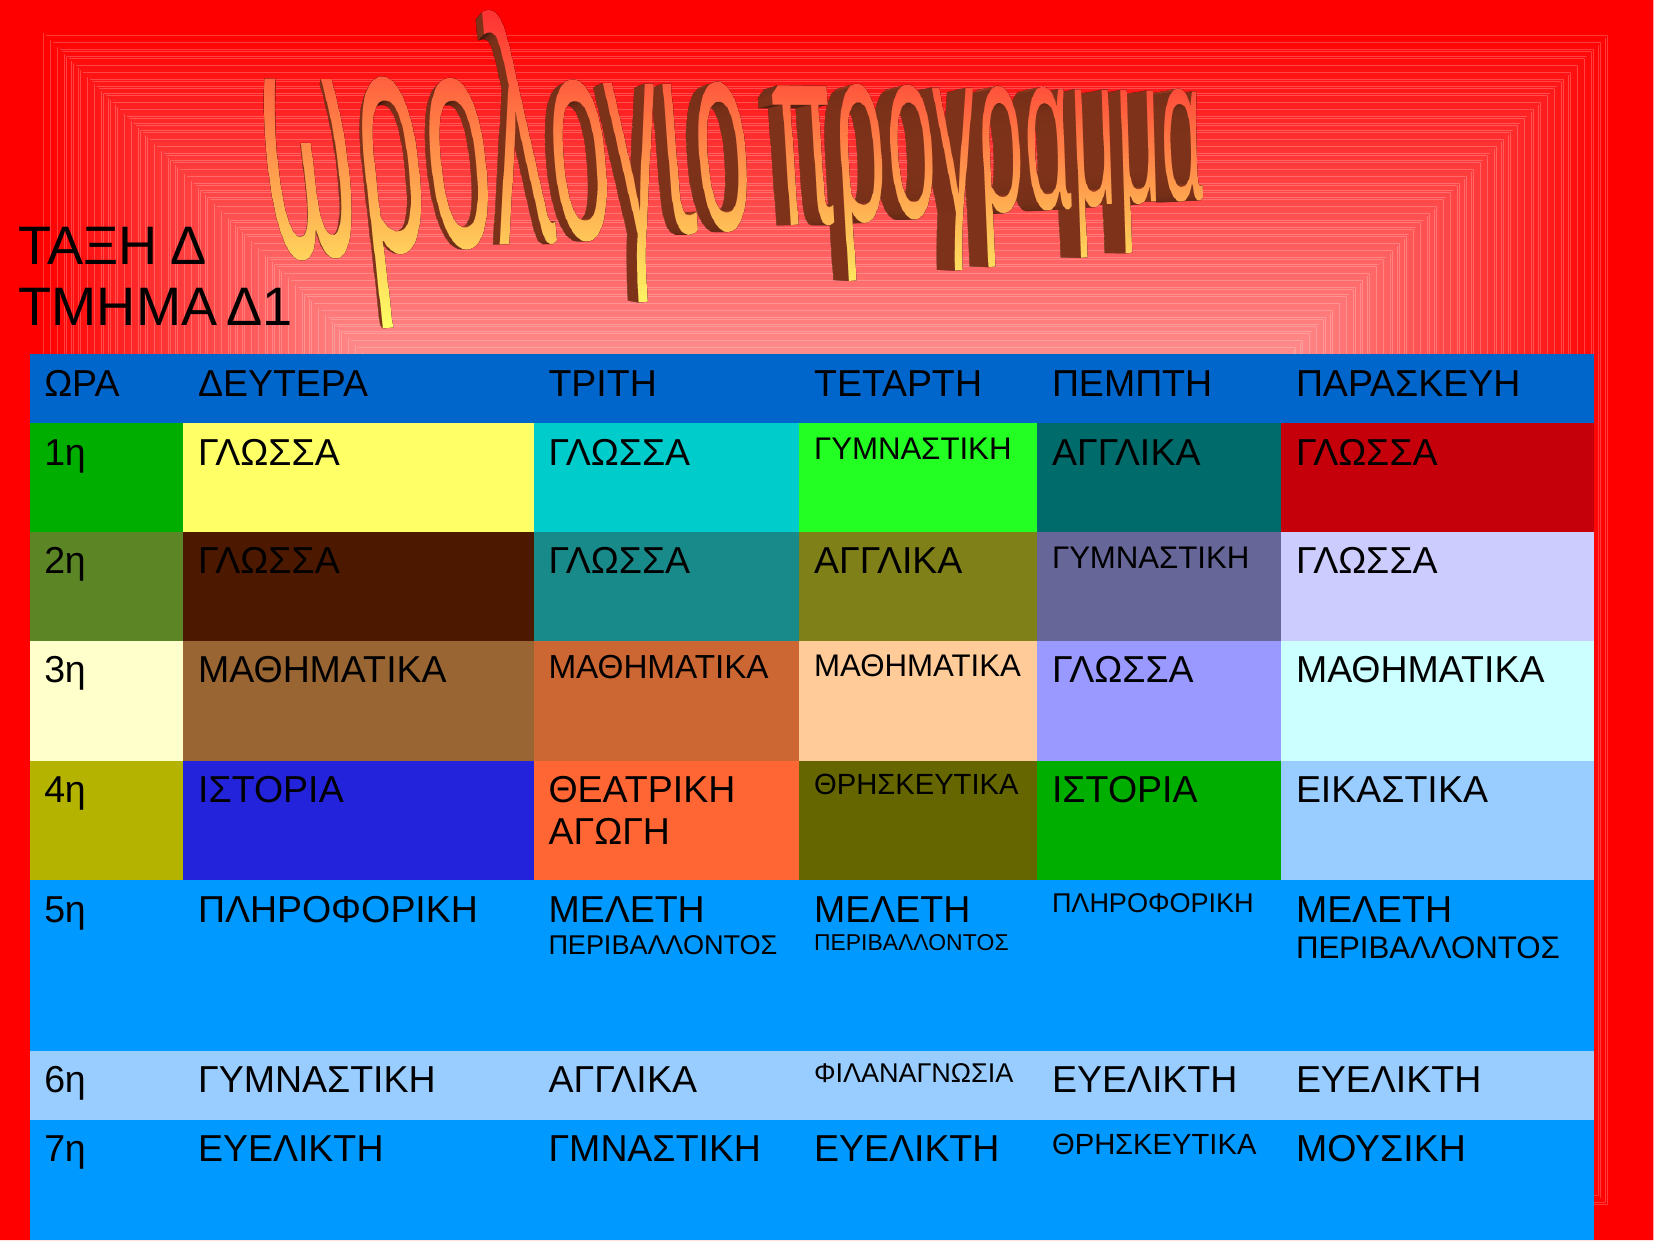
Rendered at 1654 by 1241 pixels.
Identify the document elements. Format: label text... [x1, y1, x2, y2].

table_cell ΓΛΩΣΣΑ [183, 423, 534, 532]
table_cell 6η [30, 1051, 183, 1120]
table_cell ΓΛΩΣΣΑ [534, 423, 799, 532]
table_cell ΓΥΜΝΑΣΤΙΚΗ [799, 423, 1037, 532]
table_header ΤΕΤΑΡΤΗ [799, 354, 1037, 423]
table_cell ΜΕΛΕΤΗ ΠΕΡΙΒΑΛΛΟΝΤΟΣ [1281, 880, 1594, 1051]
table_header ΔΕΥΤΕΡΑ [183, 354, 534, 423]
table_cell ΓΛΩΣΣΑ [534, 532, 799, 641]
table_cell ΙΣΤΟΡΙΑ [1037, 761, 1281, 880]
table_cell 2η [30, 532, 183, 641]
table_cell ΕΥΕΛΙΚΤΗ [799, 1120, 1037, 1240]
table_cell ΜΟΥΣΙΚΗ [1281, 1120, 1594, 1240]
table_cell ΕΥΕΛΙΚΤΗ [183, 1120, 534, 1240]
table_cell 3η [30, 641, 183, 761]
table_cell ΓΥΜΝΑΣΤΙΚΗ [183, 1051, 534, 1120]
table_cell ΓΥΜΝΑΣΤΙΚΗ [1037, 532, 1281, 641]
table_cell ΜΕΛΕΤΗ ΠΕΡΙΒΑΛΛΟΝΤΟΣ [534, 880, 799, 1051]
table_cell ΘΕΑΤΡΙΚΗ ΑΓΩΓΗ [534, 761, 799, 880]
table_header ΠΑΡΑΣΚΕΥΗ [1281, 354, 1594, 423]
table_cell ΘΡΗΣΚΕΥΤΙΚΑ [1037, 1120, 1281, 1240]
table_cell ΓΛΩΣΣΑ [1281, 423, 1594, 532]
table_cell ΓΛΩΣΣΑ [1037, 641, 1281, 761]
table_cell ΘΡΗΣΚΕΥΤΙΚΑ [799, 761, 1037, 880]
table_cell ΜΑΘΗΜΑΤΙΚΑ [1281, 641, 1594, 761]
table_cell ΕΥΕΛΙΚΤΗ [1281, 1051, 1594, 1120]
table_cell ΙΣΤΟΡΙΑ [183, 761, 534, 880]
table_cell ΜΑΘΗΜΑΤΙΚΑ [183, 641, 534, 761]
table_cell ΜΑΘΗΜΑΤΙΚΑ [799, 641, 1037, 761]
table_cell ΠΛΗΡΟΦΟΡΙΚΗ [1037, 880, 1281, 1051]
table_cell 5η [30, 880, 183, 1051]
table_header ΩΡΑ [30, 354, 183, 423]
table_cell ΓΛΩΣΣΑ [183, 532, 534, 641]
table_cell ΠΛΗΡΟΦΟΡΙΚΗ [183, 880, 534, 1051]
table_cell ΑΓΓΛΙΚΑ [534, 1051, 799, 1120]
table_cell ΜΑΘΗΜΑΤΙΚΑ [534, 641, 799, 761]
table_cell 4η [30, 761, 183, 880]
table_cell ΓΛΩΣΣΑ [1281, 532, 1594, 641]
table_header ΤΡΙΤΗ [534, 354, 799, 423]
table_cell ΕΙΚΑΣΤΙΚΑ [1281, 761, 1594, 880]
table_cell ΑΓΓΛΙΚΑ [799, 532, 1037, 641]
table_cell ΑΓΓΛΙΚΑ [1037, 423, 1281, 532]
table_cell ΕΥΕΛΙΚΤΗ [1037, 1051, 1281, 1120]
table_cell 7η [30, 1120, 183, 1240]
table_cell ΦΙΛΑΝΑΓΝΩΣΙΑ [799, 1051, 1037, 1120]
table_cell ΓΜΝΑΣΤΙΚΗ [534, 1120, 799, 1240]
table_header ΠΕΜΠΤΗ [1037, 354, 1281, 423]
text_box ΤΑΞΗ Δ ΤΜΗΜΑ Δ1 [3, 208, 309, 345]
table_cell 1η [30, 423, 183, 532]
table_cell ΜΕΛΕΤΗ ΠΕΡΙΒΑΛΛΟΝΤΟΣ [799, 880, 1037, 1051]
